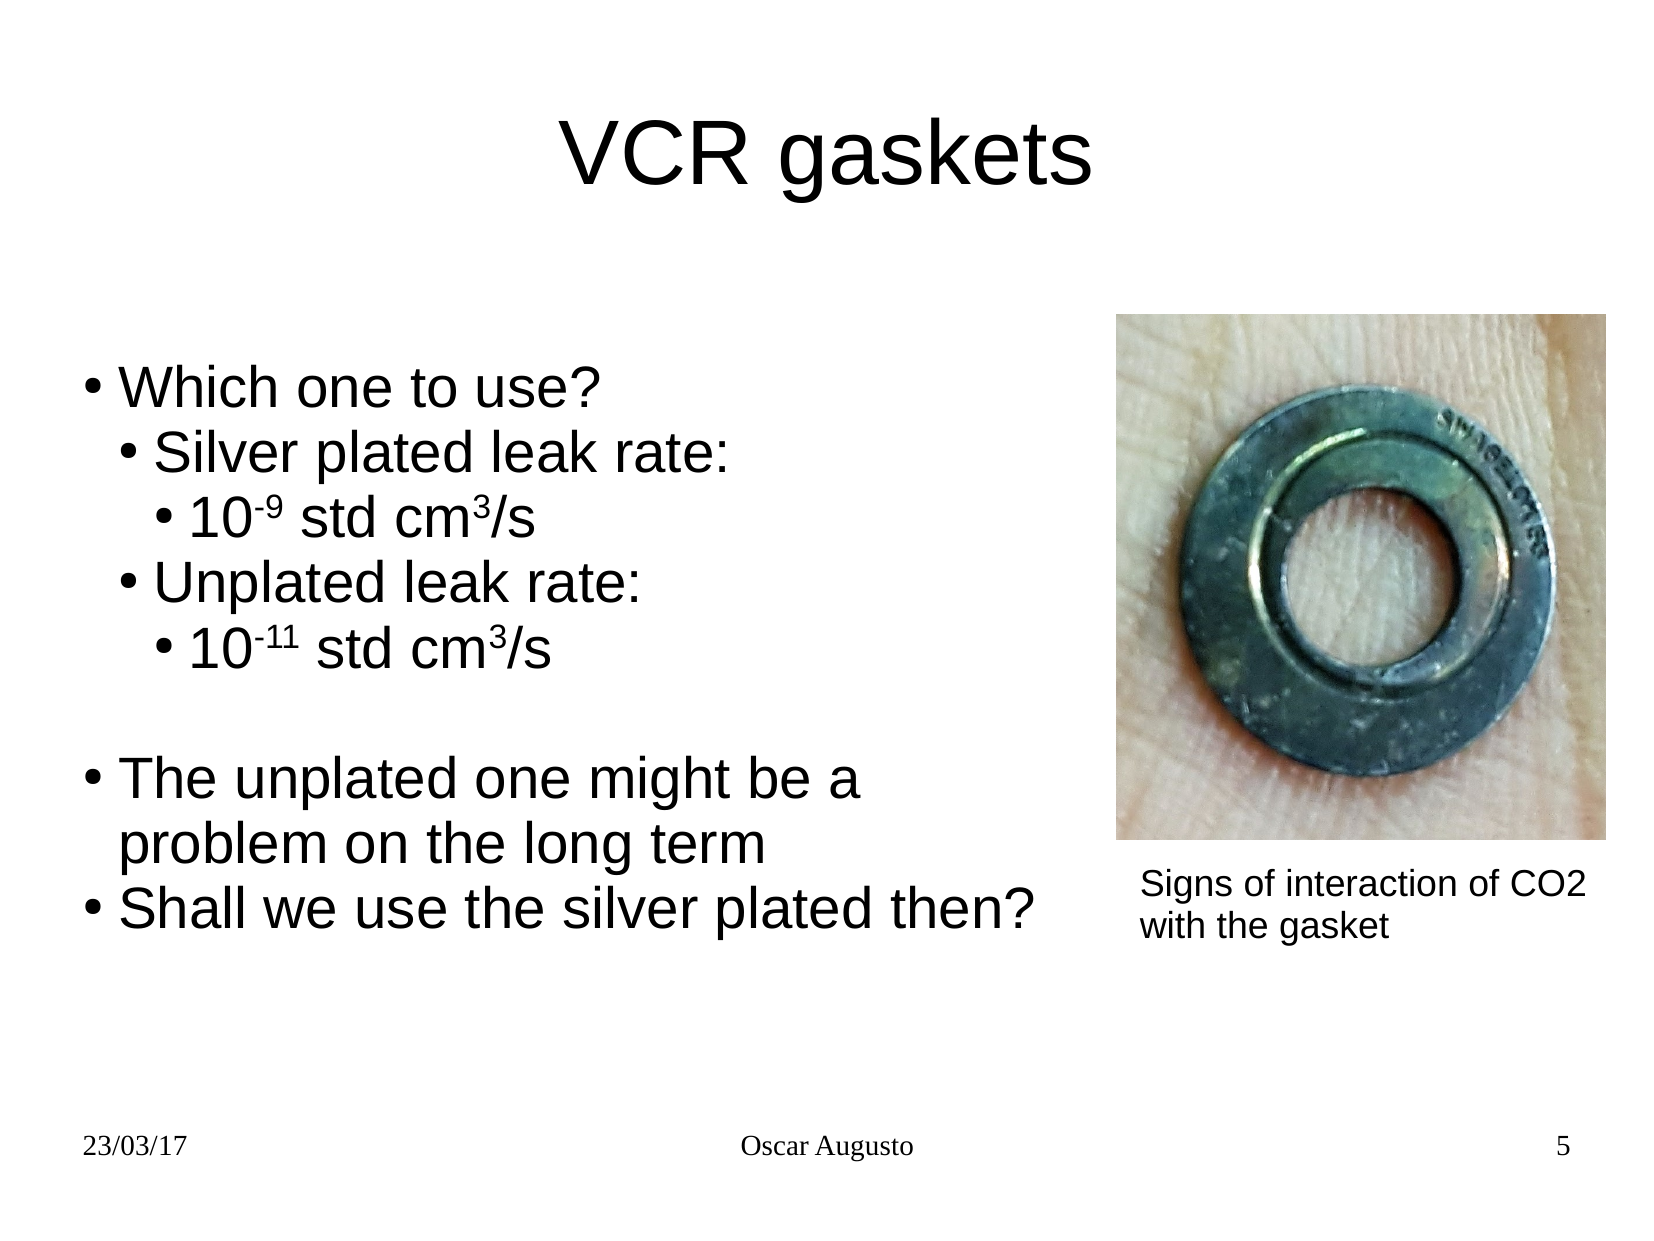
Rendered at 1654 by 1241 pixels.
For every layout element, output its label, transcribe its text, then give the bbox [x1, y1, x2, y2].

title VCR gaskets [82, 49, 1571, 257]
subtitle Which one to use? Silver plated leak rate: 10-9 std cm3/s Unplated leak rate: 10-11 std cm3/s The unplated one might be a problem on the long term Shall we use the silver plated then? [82, 290, 1081, 1111]
text_box Signs of interaction of CO2 with the gasket [1125, 855, 1606, 954]
picture [1116, 314, 1606, 841]
